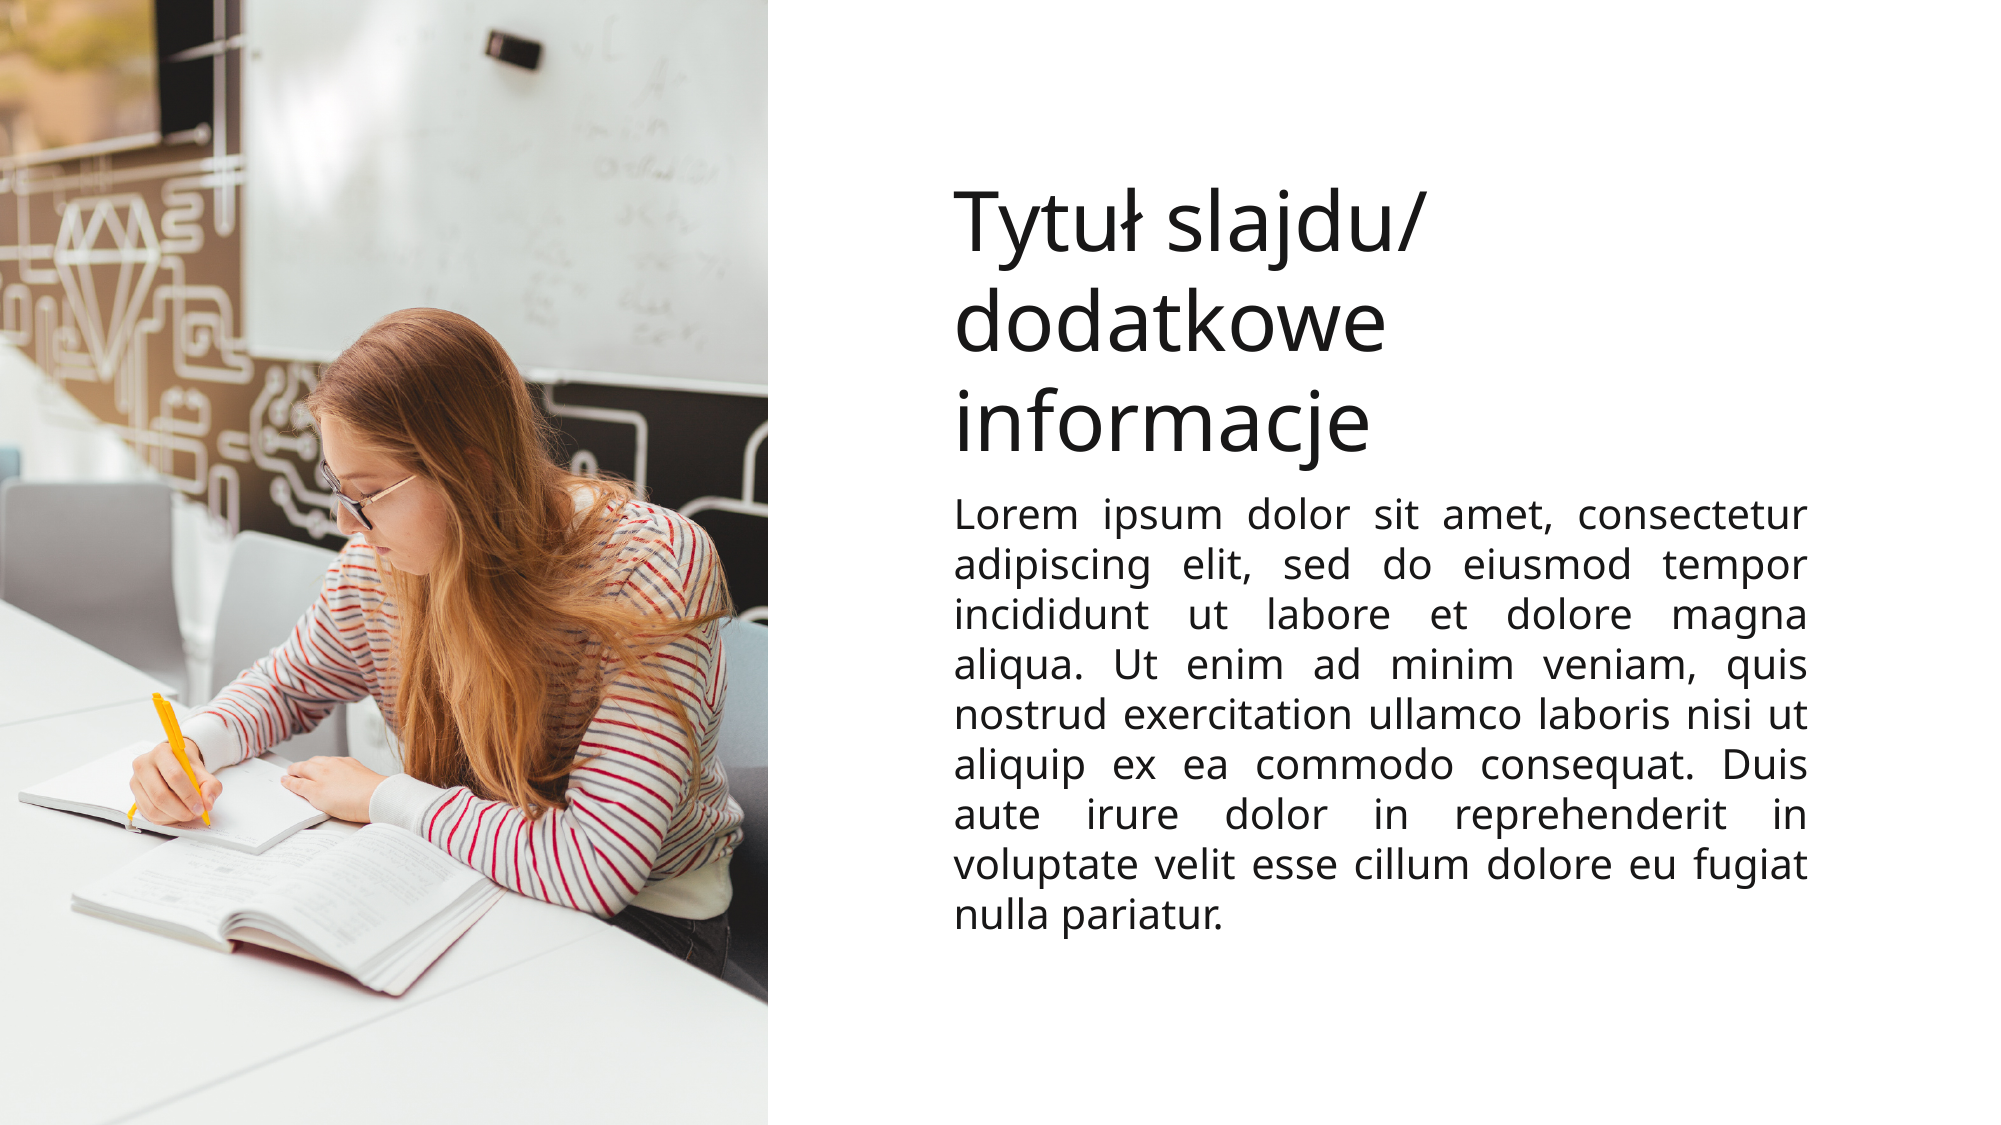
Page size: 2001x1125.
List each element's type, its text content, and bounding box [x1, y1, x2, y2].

text_box Tytuł slajdu/ dodatkowe informacje [938, 160, 1759, 476]
picture [0, 0, 768, 1125]
text_box Lorem ipsum dolor sit amet, consectetur adipiscing elit, sed do eiusmod tempor incididunt ut labore et dolore magna aliqua. Ut enim ad minim veniam, quis nostrud exercitation ullamco laboris nisi ut aliquip ex ea commodo consequat. Duis aute irure dolor in reprehenderit in voluptate velit esse cillum dolore eu fugiat nulla pariatur. [938, 480, 1824, 946]
